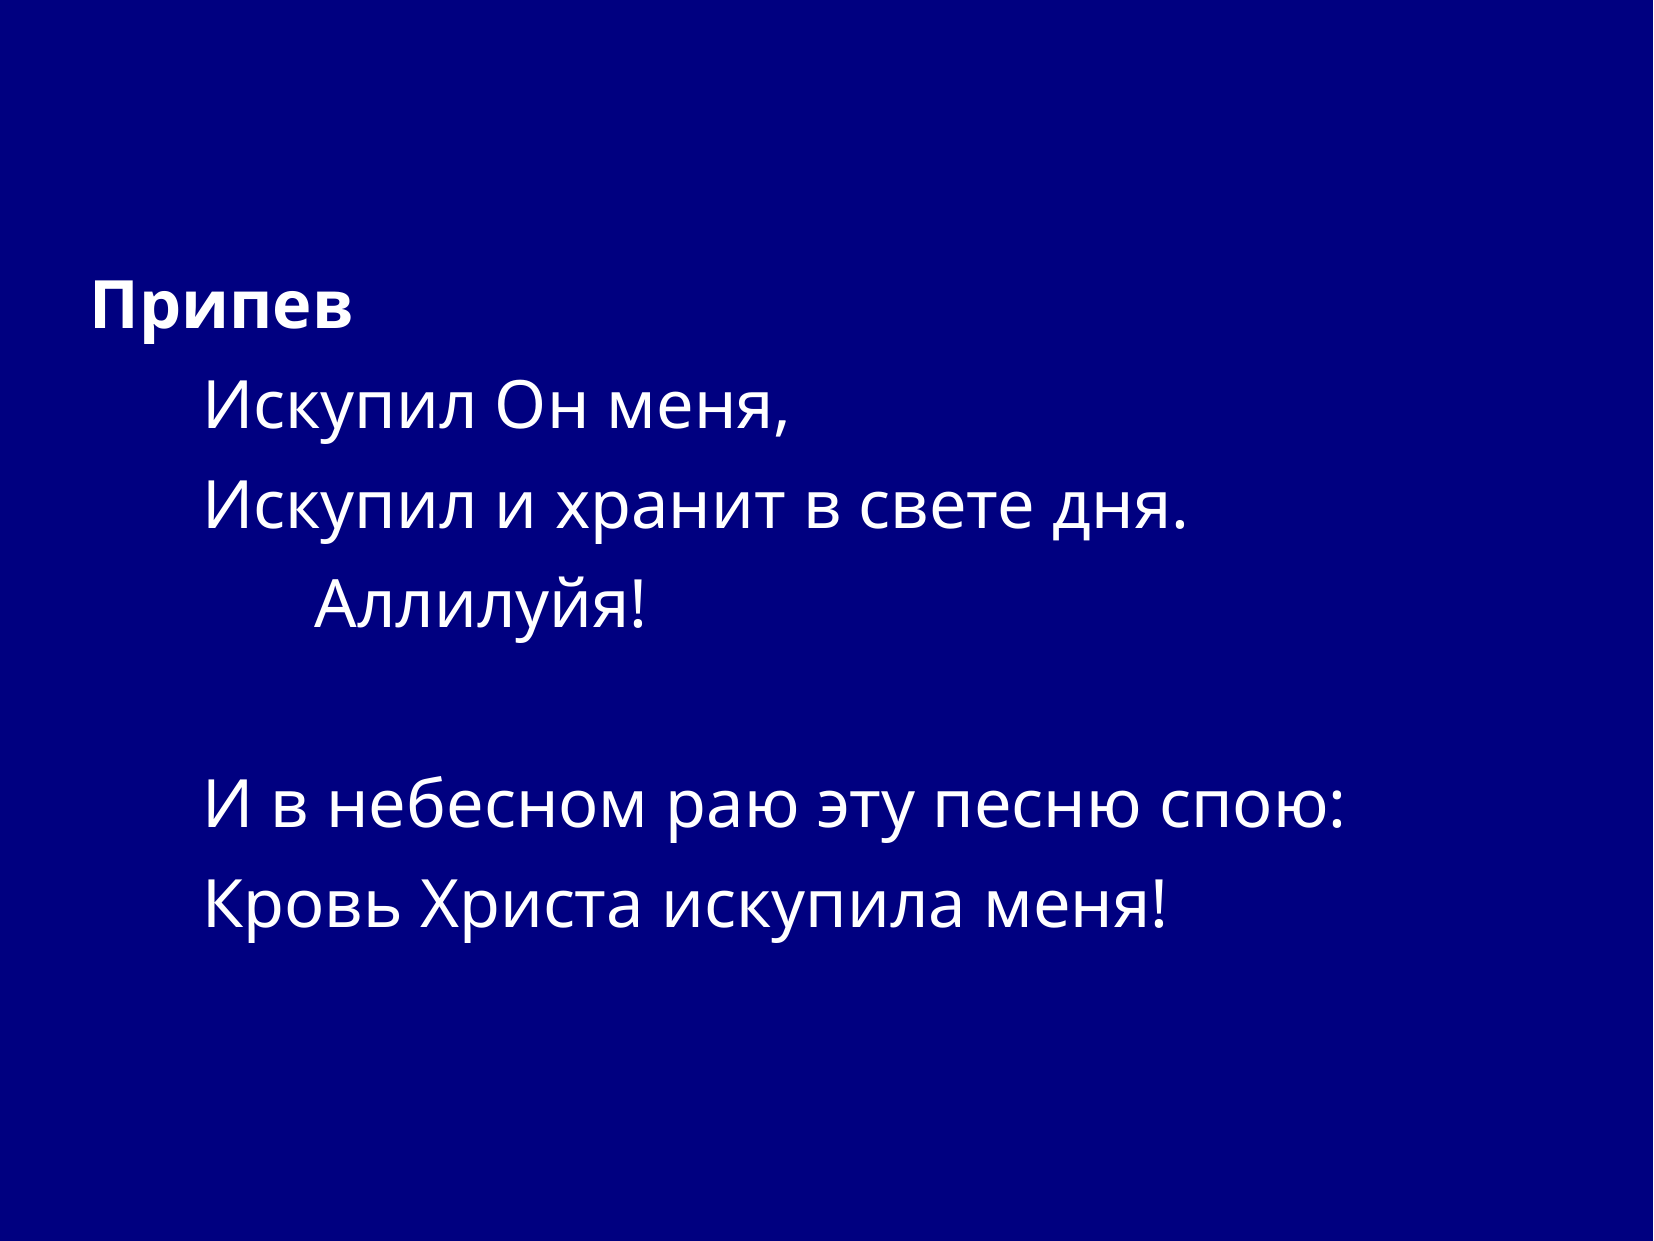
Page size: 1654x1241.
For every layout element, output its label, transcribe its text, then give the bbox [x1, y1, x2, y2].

text_box Припев Искупил Он меня, Искупил и хранит в свете дня. Аллилуйя! И в небесном раю эту песню спою: Кровь Христа искупила меня! [75, 150, 1576, 1163]
